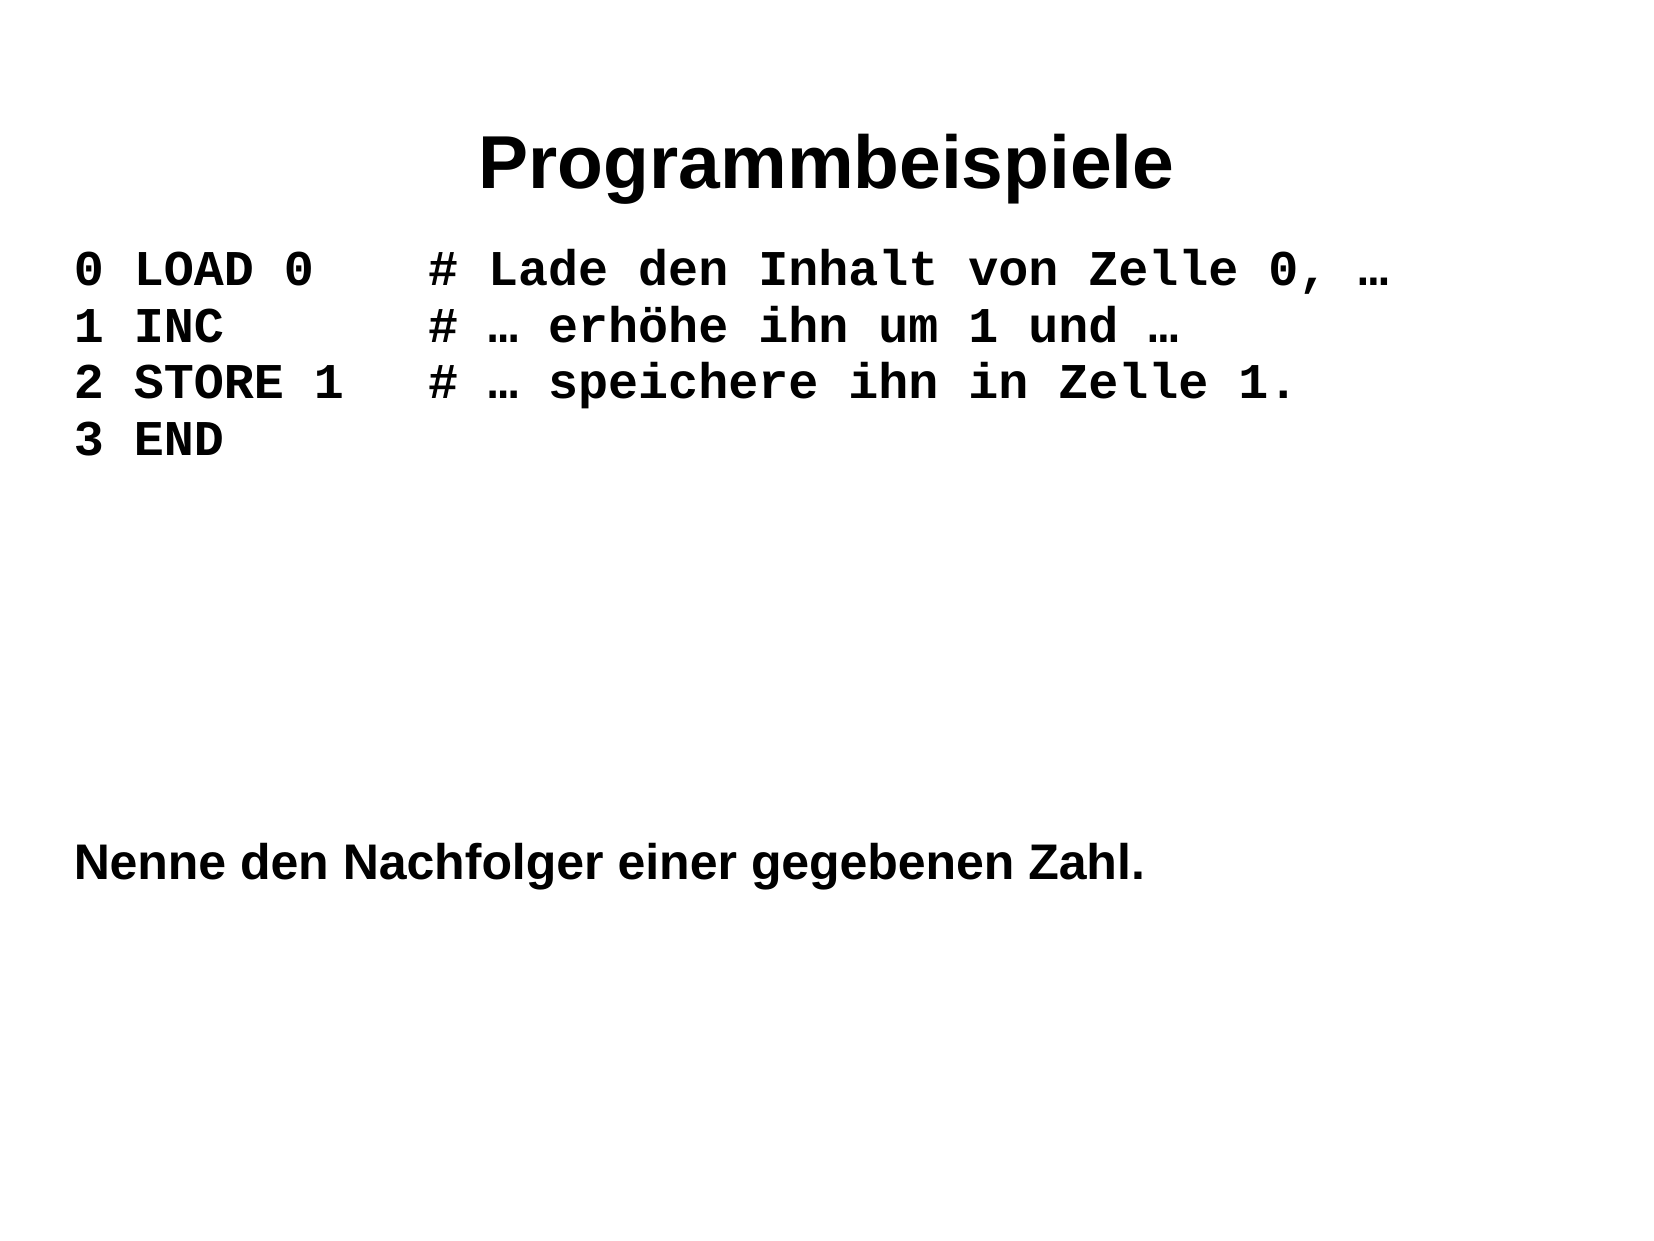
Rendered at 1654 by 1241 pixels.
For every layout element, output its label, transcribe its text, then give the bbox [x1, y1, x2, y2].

text_box Nenne den Nachfolger einer gegebenen Zahl. [59, 826, 1595, 899]
title Programmbeispiele [88, 78, 1565, 247]
text_box 0 LOAD 0 1 INC 2 STORE 1 3 END [59, 236, 384, 479]
text_box # Lade den Inhalt von Zelle 0, … # … erhöhe ihn um 1 und … # … speichere ihn in Zelle 1. [413, 236, 1625, 479]
